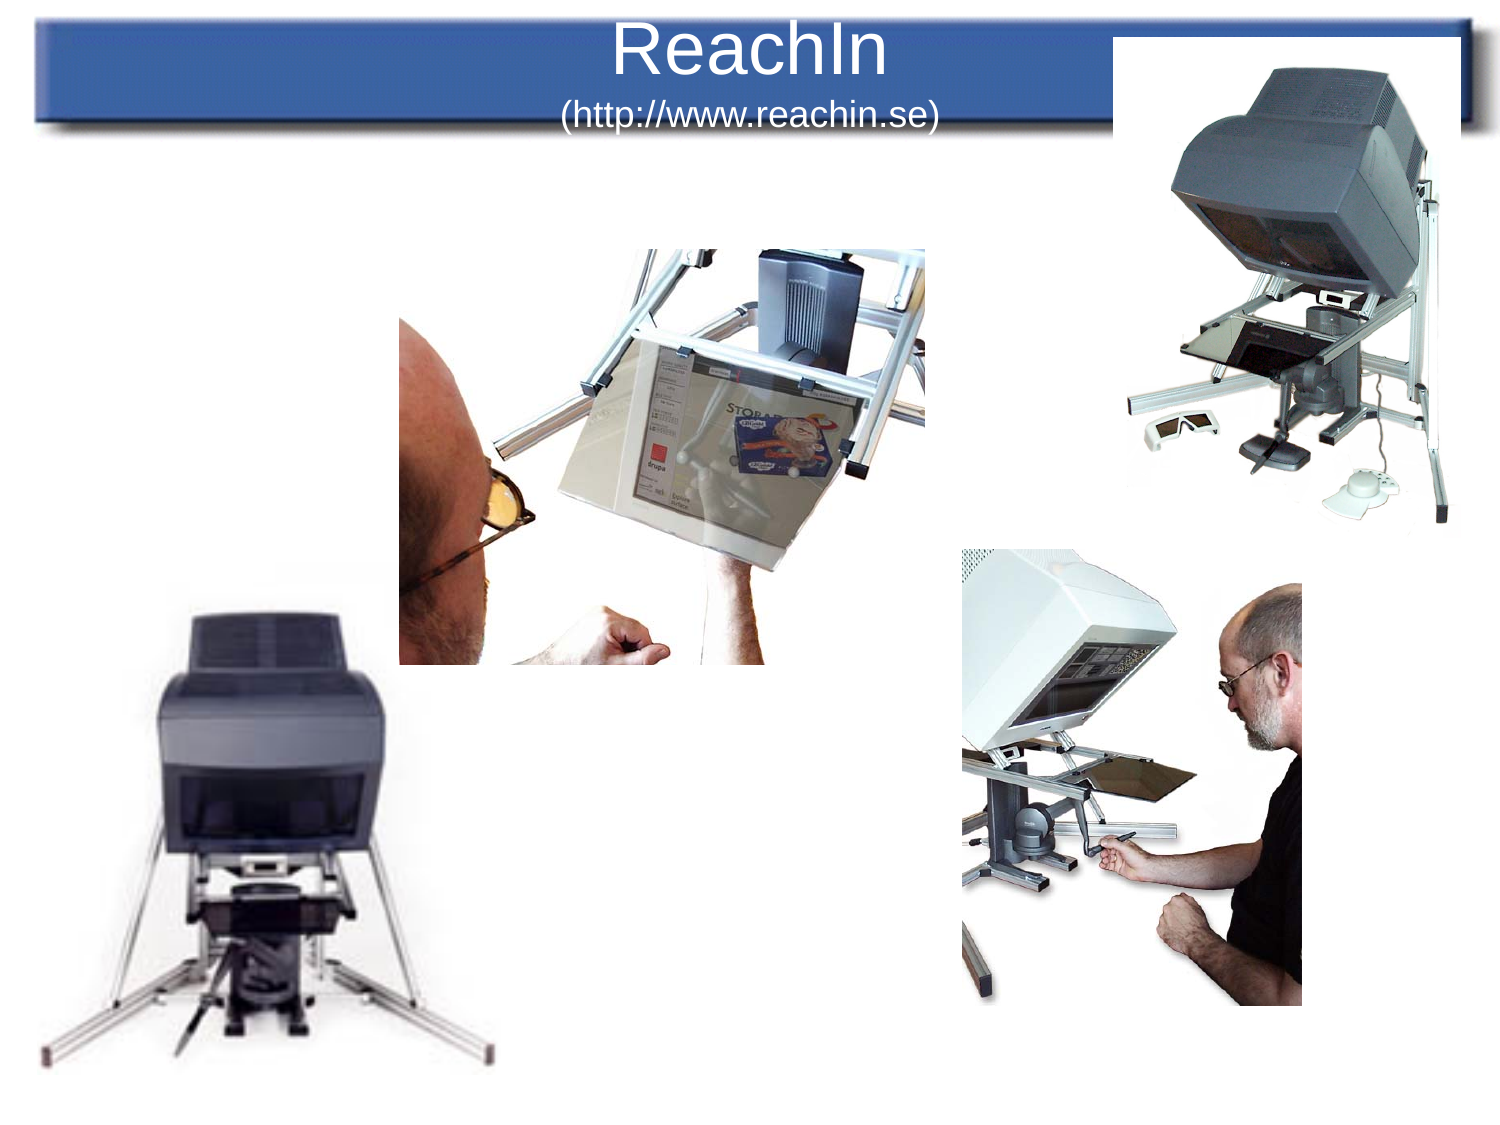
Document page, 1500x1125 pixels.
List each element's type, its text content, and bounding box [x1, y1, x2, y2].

picture [33, 15, 112, 142]
title ReachIn (http://www.reachin.se) [112, 0, 1388, 143]
picture [37, 249, 925, 1075]
picture [1113, 15, 1500, 538]
picture [962, 549, 1302, 1006]
